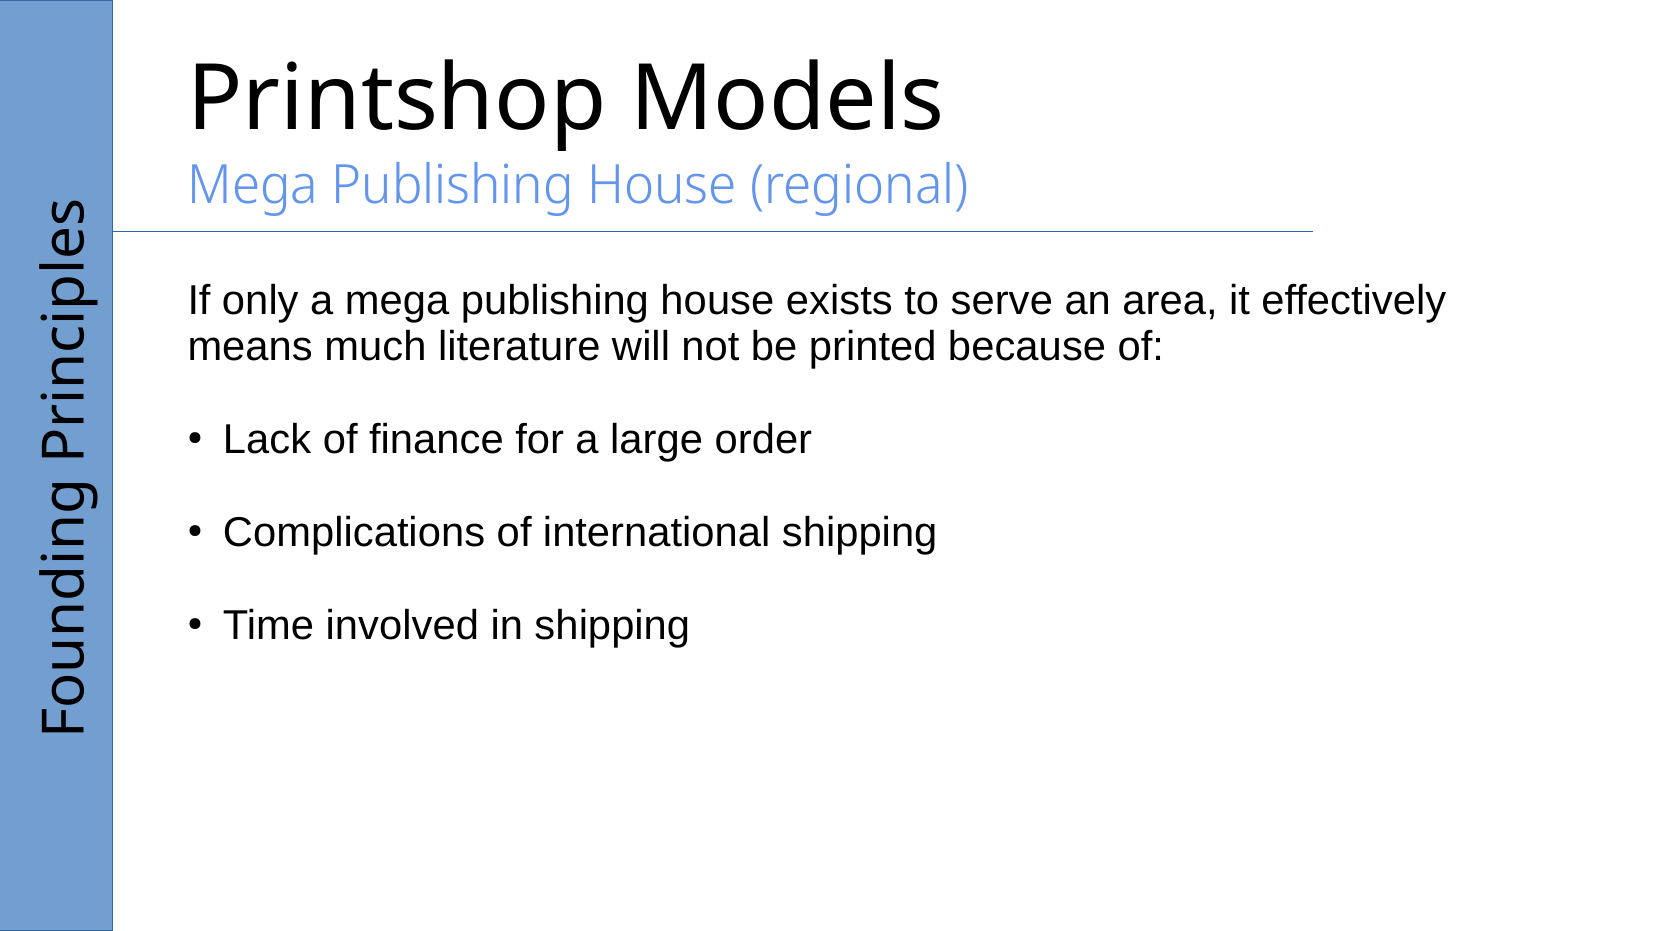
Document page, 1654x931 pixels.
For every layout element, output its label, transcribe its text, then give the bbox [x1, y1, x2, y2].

text_box [0, 0, 113, 931]
title Mega Publishing House (regional) [187, 125, 1571, 239]
title Printshop Models [187, 33, 1571, 125]
subtitle If only a mega publishing house exists to serve an area, it effectively means much literature will not be printed because of: Lack of finance for a large order Complications of international shipping Time involved in shipping [187, 276, 1576, 649]
text_box Founding Principles [13, 37, 105, 901]
